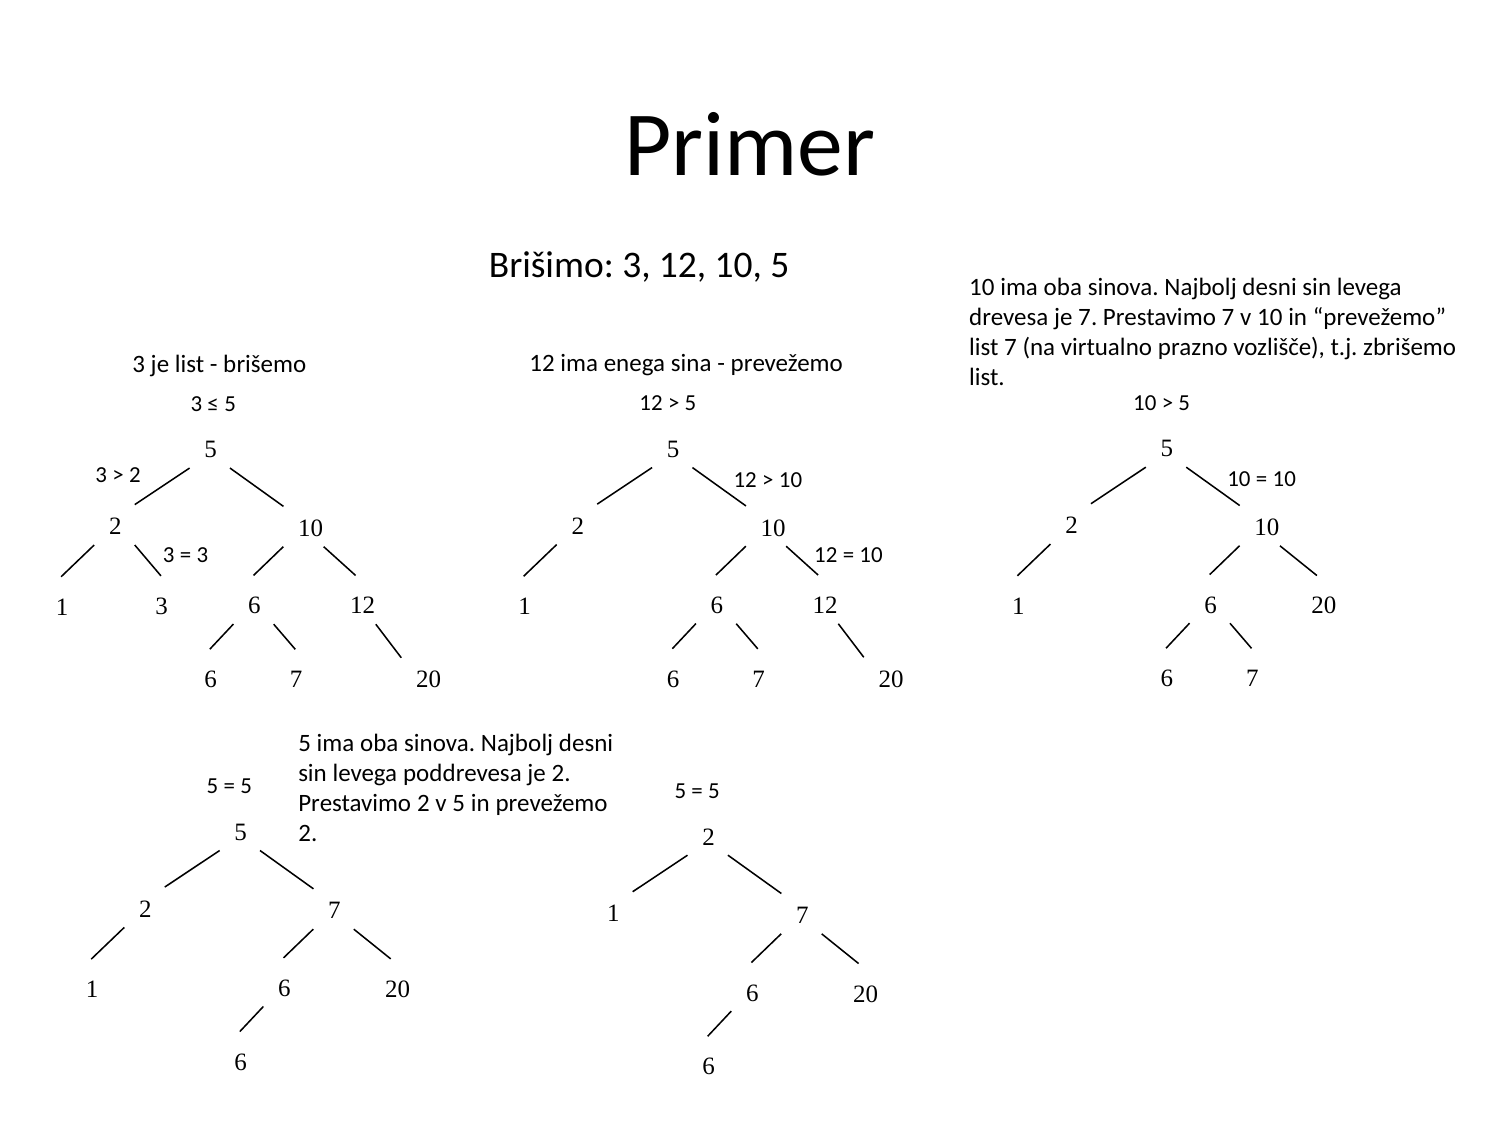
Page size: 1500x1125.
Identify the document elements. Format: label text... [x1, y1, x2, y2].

title Primer [75, 45, 1425, 233]
text_box 10 ima oba sinova. Najbolj desni sin levega drevesa je 7. Prestavimo 7 v 10 in “prevežemo” list 7 (na virtualno prazno vozlišče), t.j. zbrišemo list. [954, 263, 1481, 398]
text_box Brišimo: 3, 12, 10, 5 [474, 232, 837, 293]
text_box 5 = 5 [191, 763, 283, 806]
text_box 12 > 5 [624, 384, 743, 423]
text_box 3 ≤ 5 [175, 386, 294, 424]
text_box 12 > 10 [718, 456, 837, 500]
text_box 3 je list - brišemo [117, 340, 481, 386]
text_box 3 = 3 [148, 531, 266, 575]
text_box 3 > 2 [80, 451, 199, 495]
text_box 12 ima enega sina - prevežemo [514, 339, 878, 384]
text_box 10 = 10 [1212, 456, 1331, 499]
text_box 5 = 5 [659, 768, 778, 811]
text_box 5 ima oba sinova. Najbolj desni sin levega poddrevesa je 2. Prestavimo 2 v 5 in prevežemo 2. [283, 718, 646, 854]
text_box 10 > 5 [1118, 398, 1237, 423]
text_box 12 = 10 [799, 531, 918, 575]
